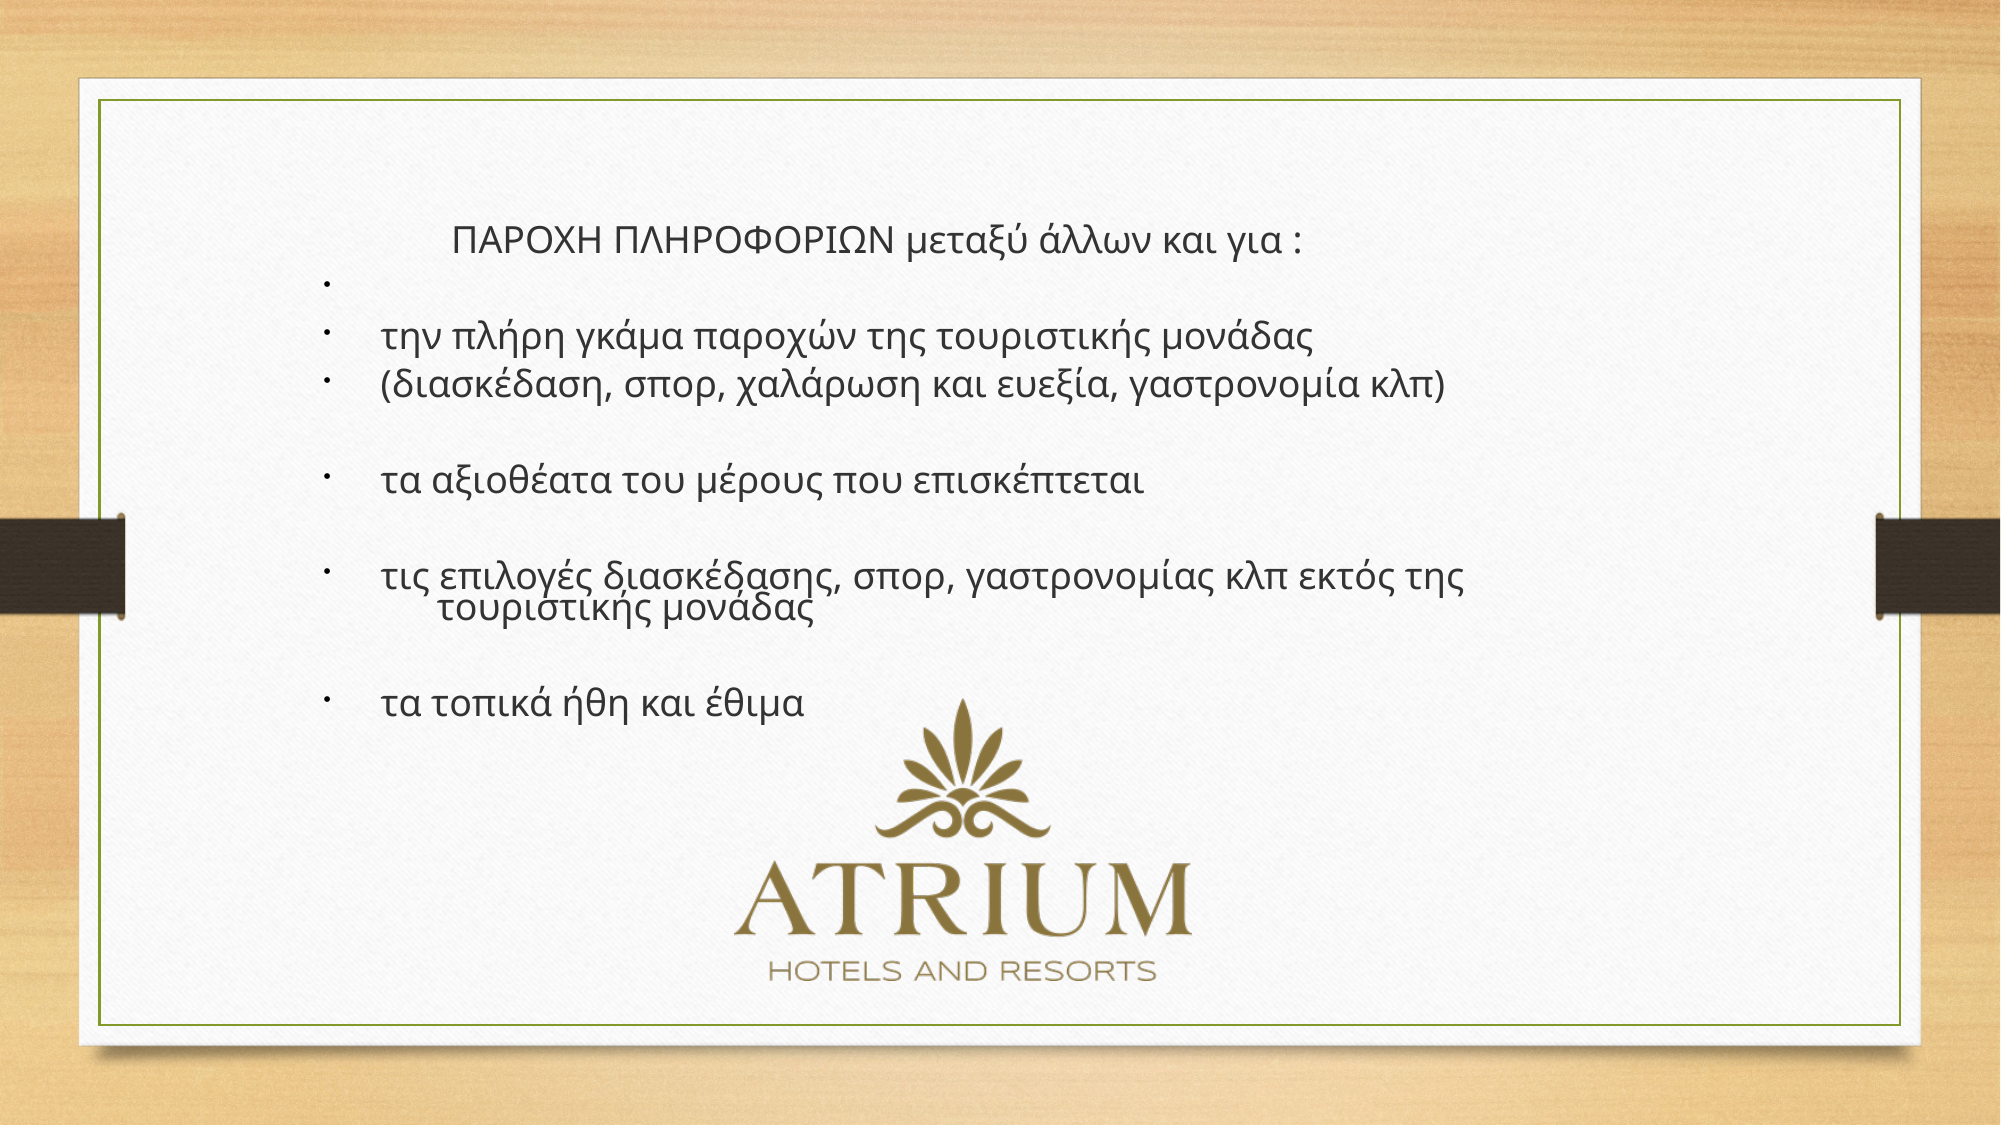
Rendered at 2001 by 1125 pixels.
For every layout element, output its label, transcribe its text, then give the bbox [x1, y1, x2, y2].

picture [734, 698, 1192, 981]
text_box ΠΑΡΟΧΗ ΠΛΗΡΟΦΟΡΙΩΝ μεταξύ άλλων και για : την πλήρη γκάμα παροχών της τουριστικής μονάδας (διασκέδαση, σπορ, χαλάρωση και ευεξία, γαστρονομία κλπ) τα αξιοθέατα του μέρους που επισκέπτεται τις επιλογές διασκέδασης, σπορ, γαστρονομίας κλπ εκτός της τουριστικής μονάδας τα τοπικά ήθη και έθιμα [309, 174, 1671, 737]
